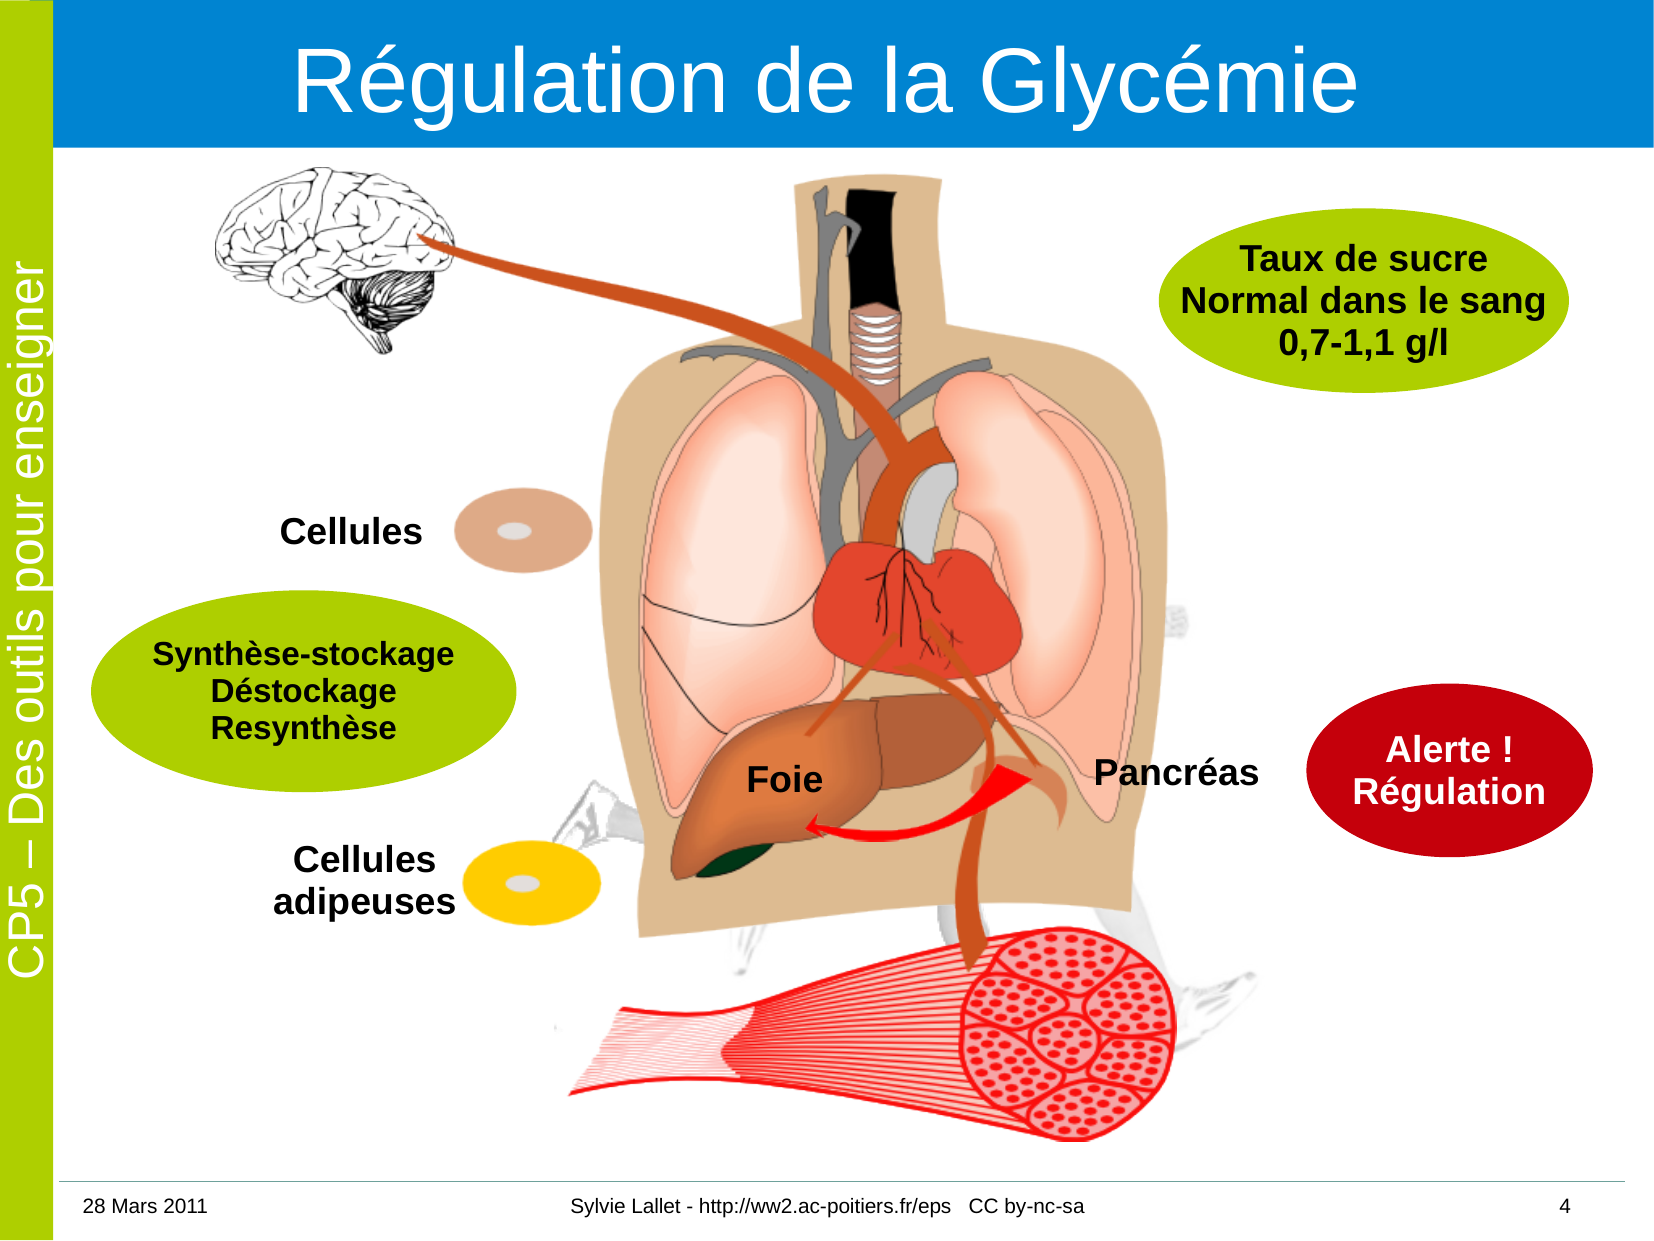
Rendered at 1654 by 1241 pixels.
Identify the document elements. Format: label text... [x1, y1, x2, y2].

text_box Cellules [264, 503, 439, 561]
text_box Alerte ! Régulation [1306, 683, 1593, 858]
picture [215, 167, 1177, 1142]
text_box Cellules adipeuses [258, 831, 472, 930]
text_box Taux de sucre Normal dans le sang 0,7-1,1 g/l [1158, 208, 1569, 393]
title Régulation de la Glycémie [82, 21, 1571, 141]
text_box Pancréas [1078, 744, 1275, 802]
text_box Foie [731, 750, 839, 808]
text_box Synthèse-stockage Déstockage Resynthèse [91, 590, 517, 793]
